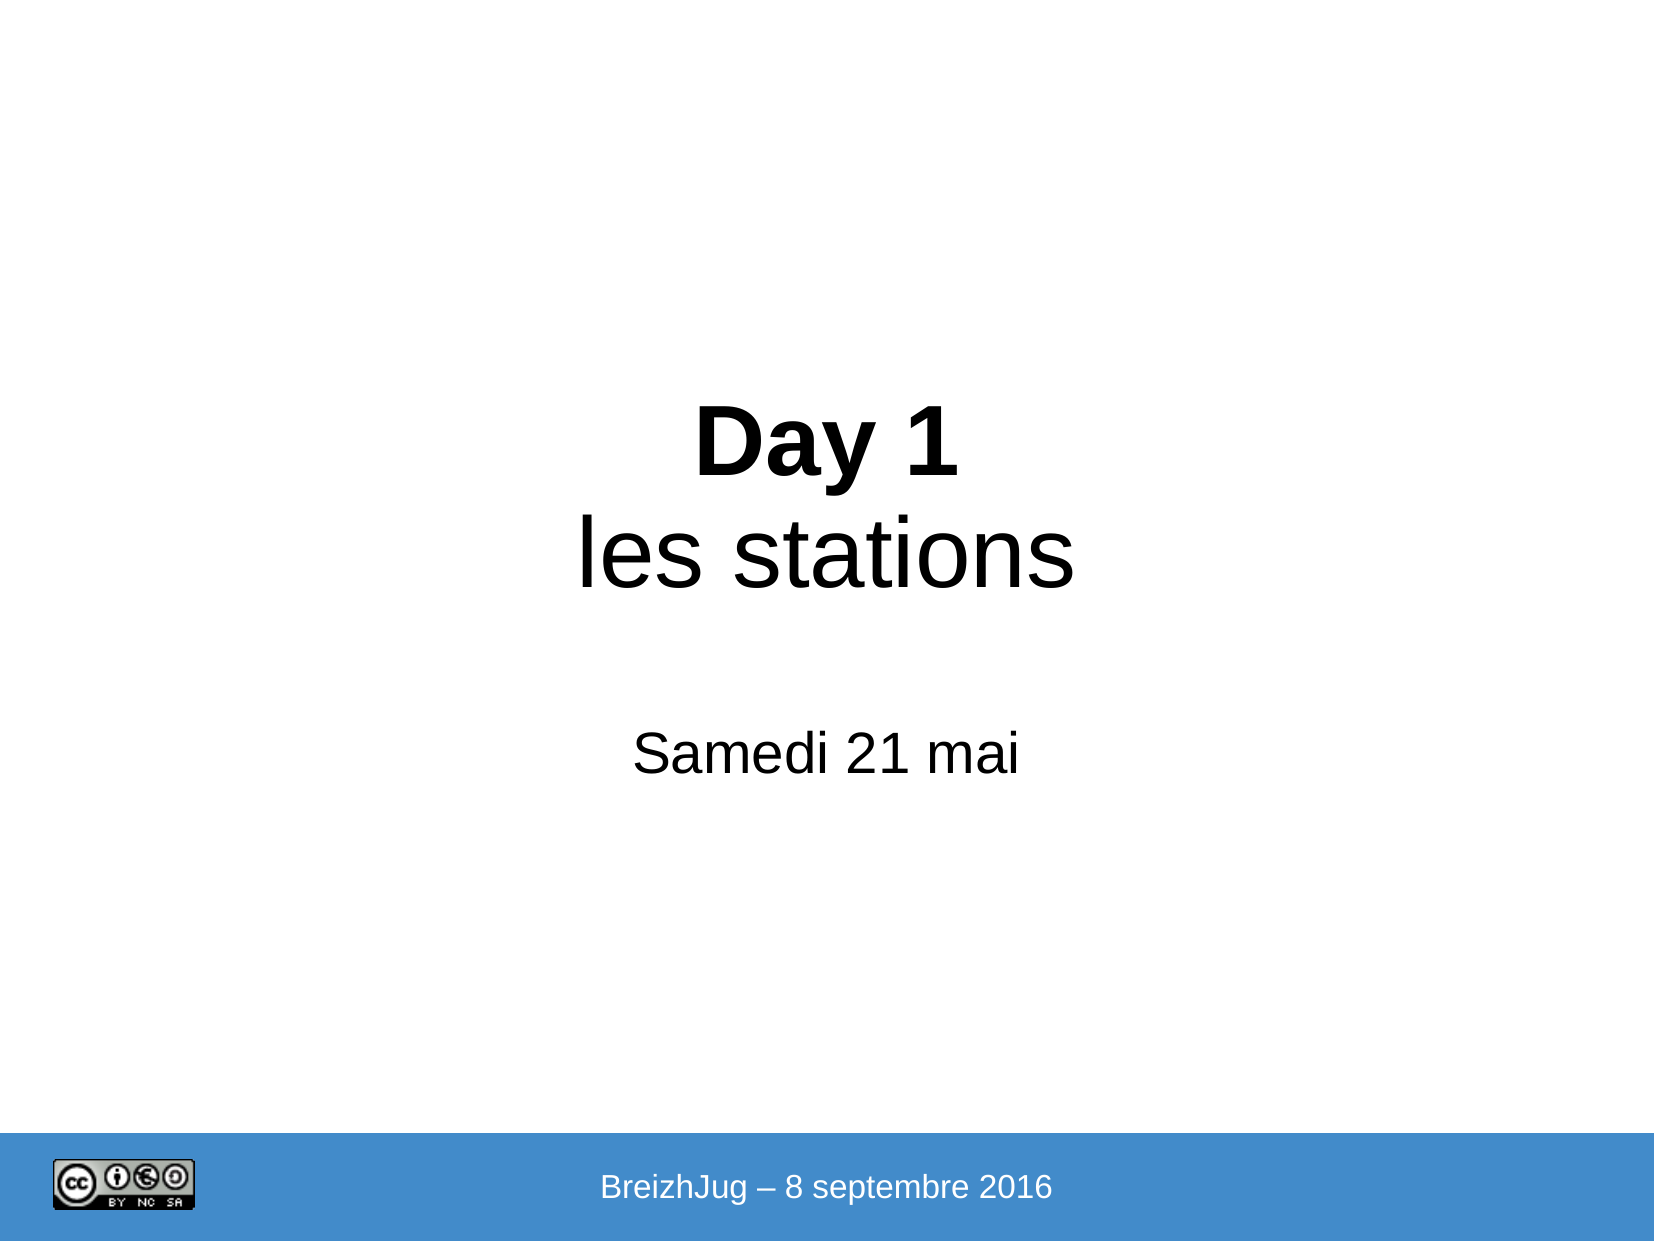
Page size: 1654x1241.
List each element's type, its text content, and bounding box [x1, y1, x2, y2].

subtitle Day 1 les stations Samedi 21 mai [82, 49, 1571, 1010]
picture [53, 1159, 195, 1210]
